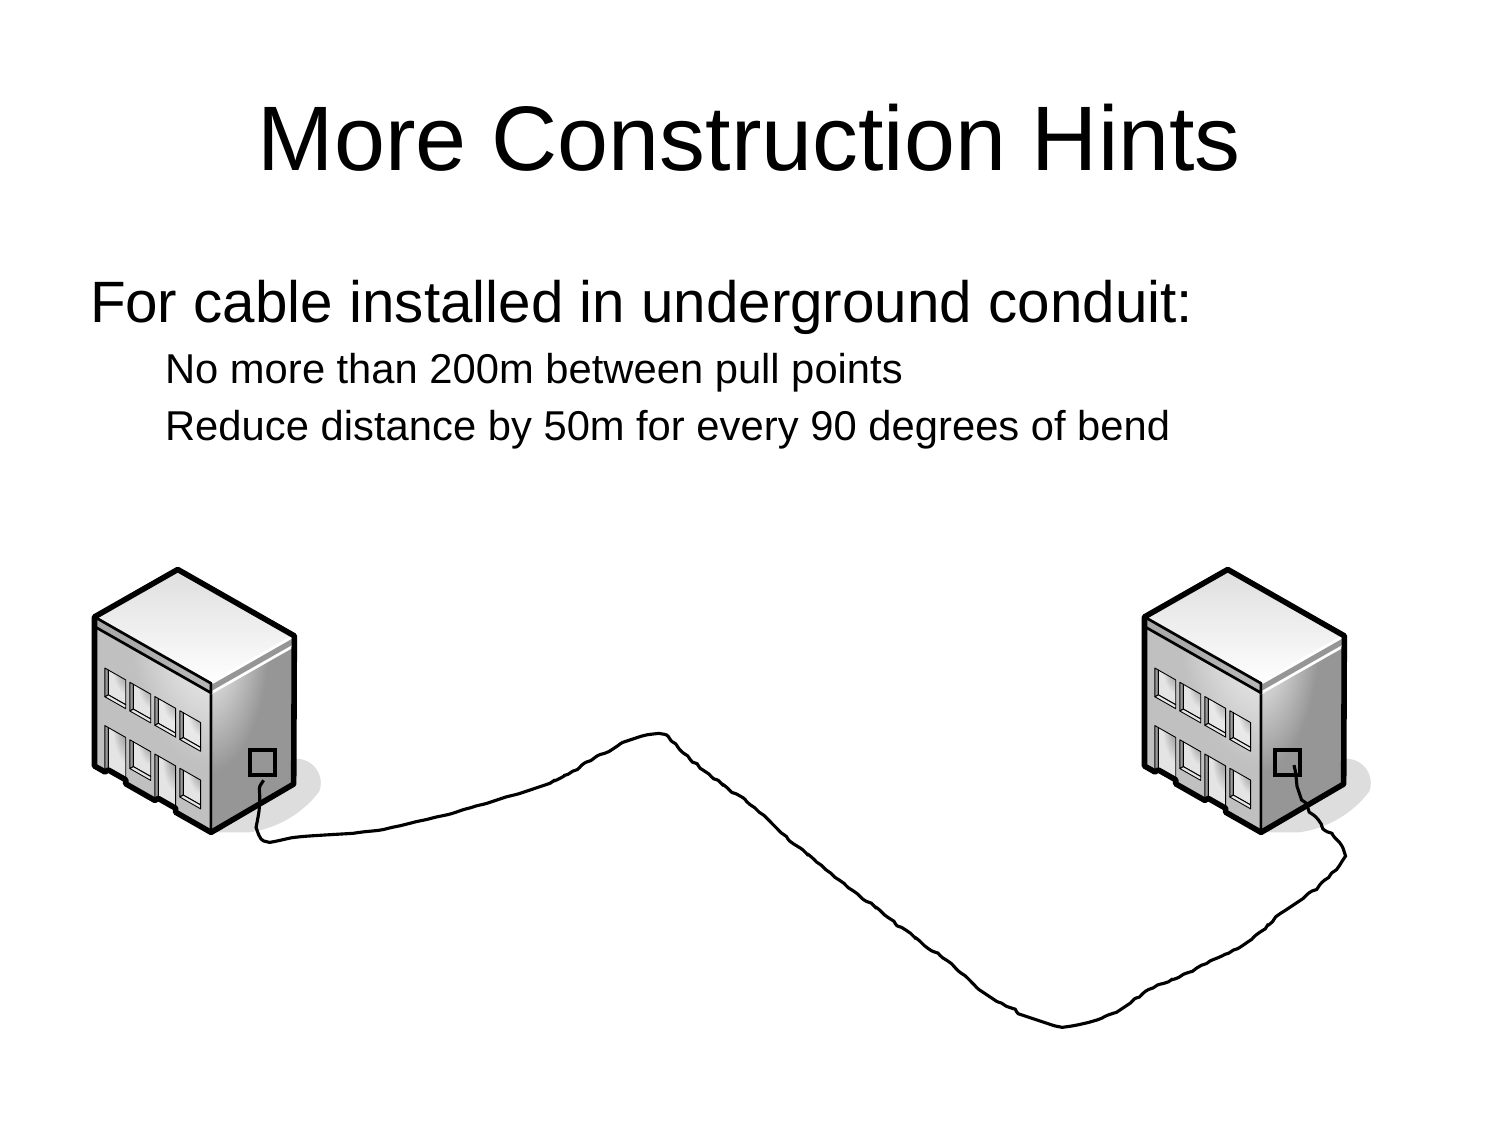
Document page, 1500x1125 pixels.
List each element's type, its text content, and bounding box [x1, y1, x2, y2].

chart [1277, 752, 1298, 773]
title More Construction Hints [75, 45, 1426, 233]
list For cable installed in underground conduit: No more than 200m between pull points Reduce distance by 50m for every 90 degrees of bend [74, 262, 1388, 538]
chart [1137, 562, 1375, 840]
chart [87, 562, 325, 840]
